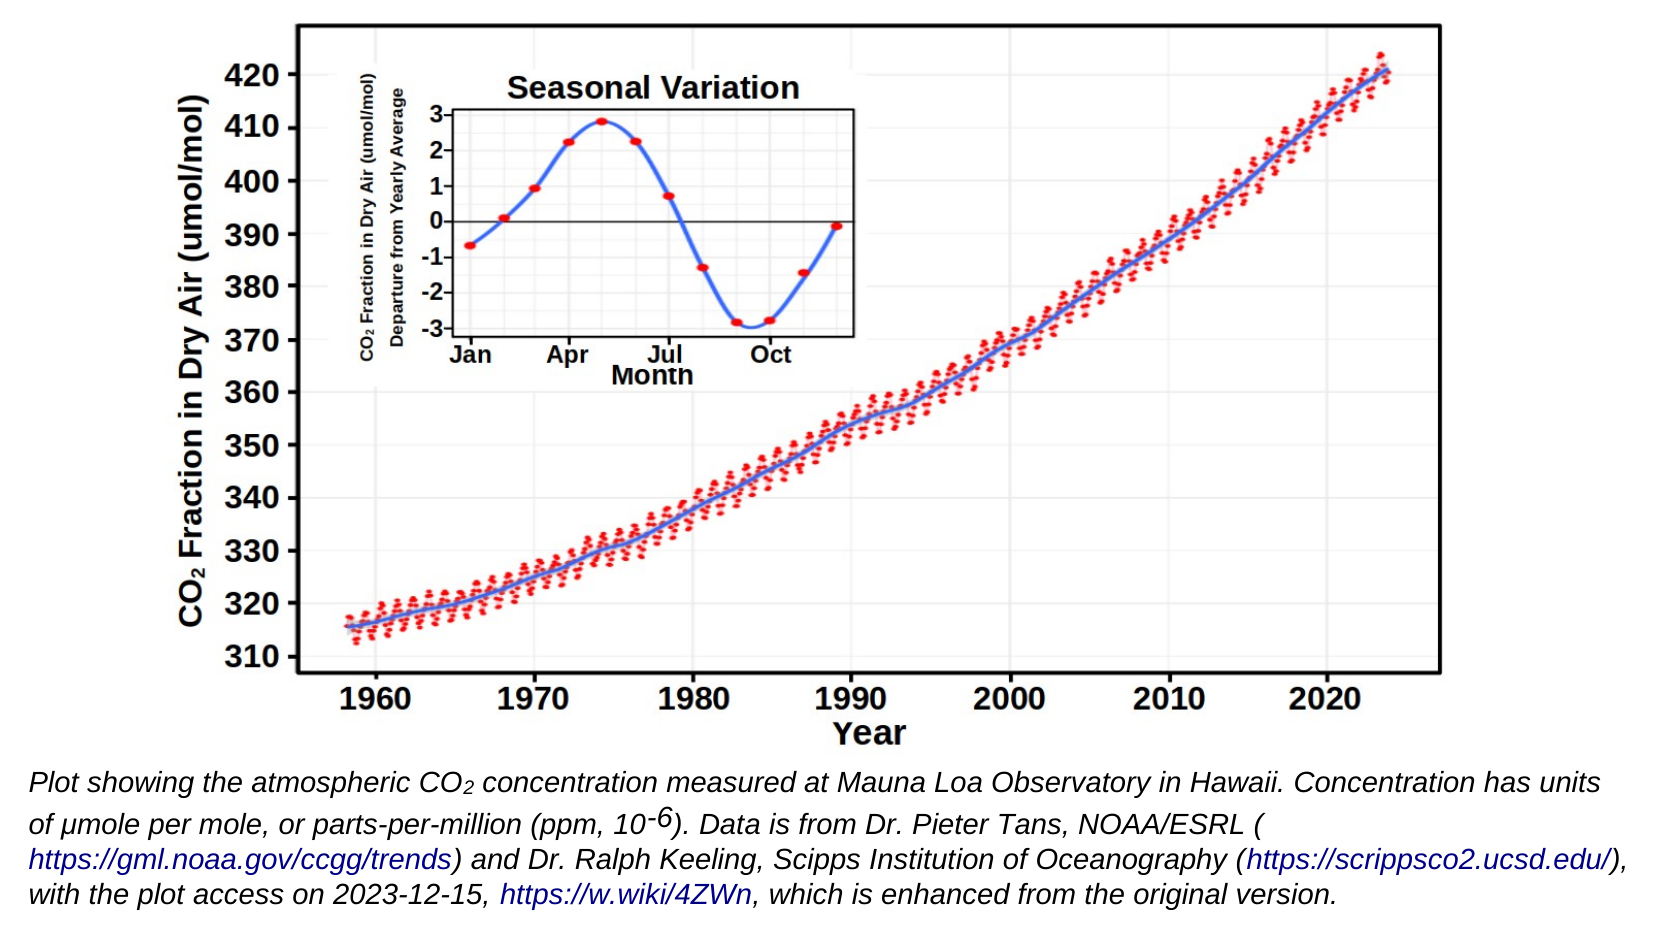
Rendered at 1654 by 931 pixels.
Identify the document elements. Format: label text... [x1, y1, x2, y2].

picture [150, 13, 1470, 756]
text_box Plot showing the atmospheric CO2 concentration measured at Mauna Loa Observatory in Hawaii. Concentration has units of μmole per mole, or parts-per-million (ppm, 10-6). Data is from Dr. Pieter Tans, NOAA/ESRL (https://gml.noaa.gov/ccgg/trends) and Dr. Ralph Keeling, Scipps Institution of Oceanography (https://scrippsco2.ucsd.edu/), with the plot access on 2023-12-15, https://w.wiki/4ZWn, which is enhanced from the original version. [13, 756, 1651, 918]
